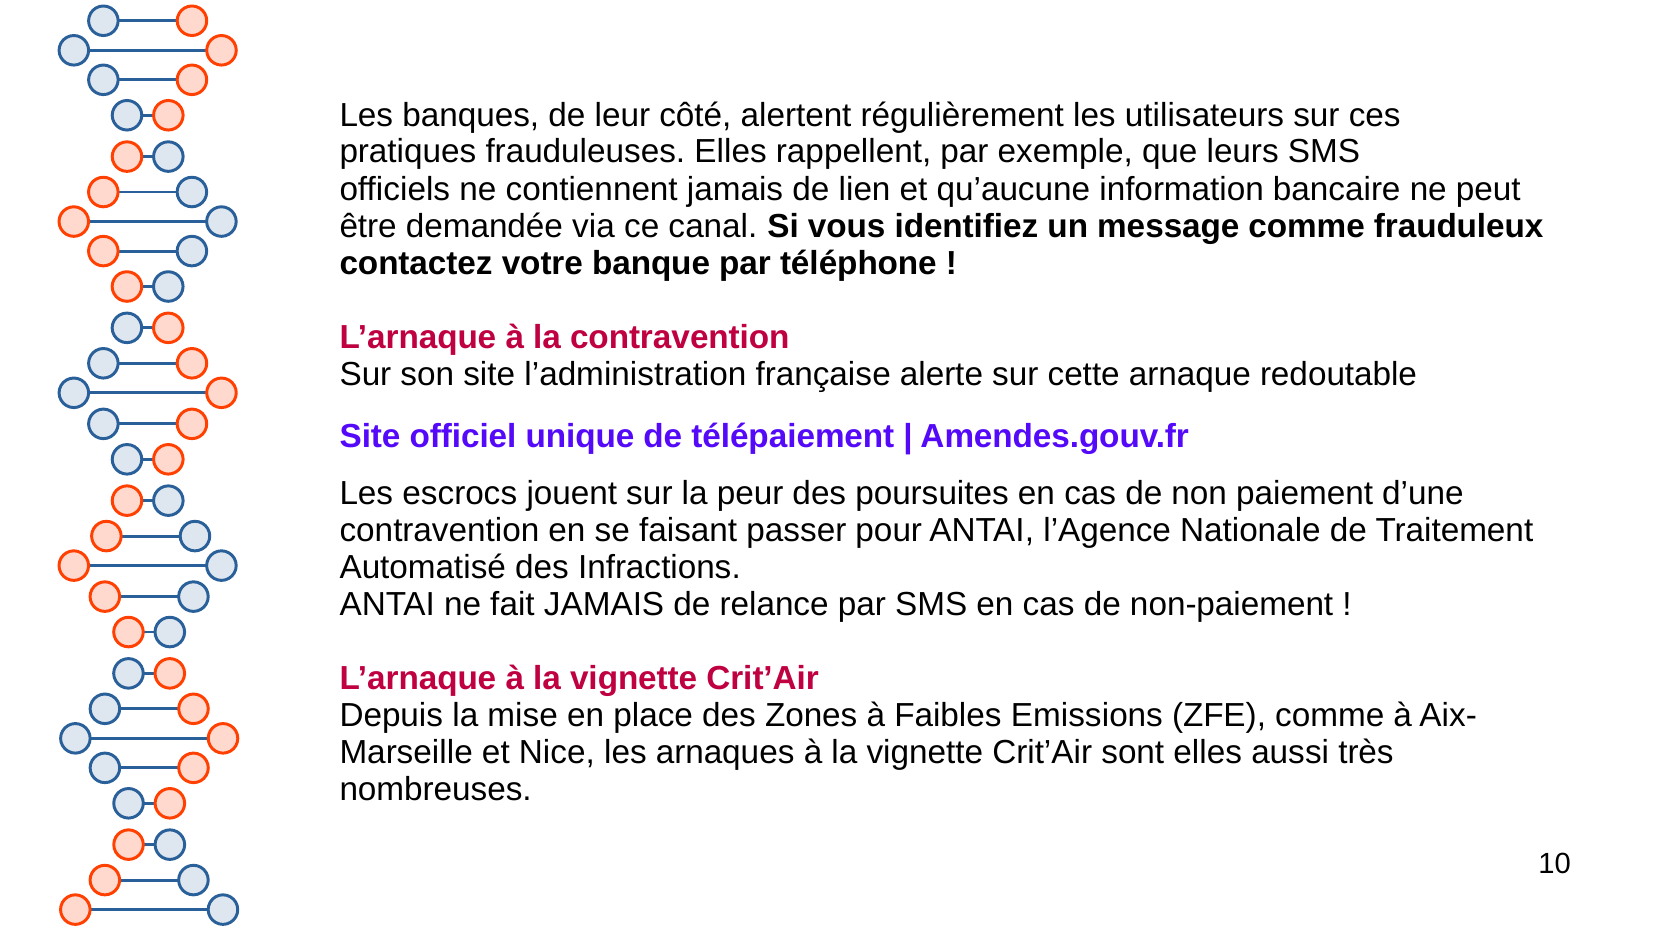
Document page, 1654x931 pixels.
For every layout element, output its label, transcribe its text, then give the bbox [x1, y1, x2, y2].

text_box Les banques, de leur côté, alertent régulièrement les utilisateurs sur ces pratiques frauduleuses. Elles rappellent, par exemple, que leurs SMS officiels ne contiennent jamais de lien et qu’aucune information bancaire ne peut être demandée via ce canal. Si vous identifiez un message comme frauduleux contactez votre banque par téléphone ! L’arnaque à la contravention Sur son site l’administration française alerte sur cette arnaque redoutable Site officiel unique de télépaiement | Amendes.gouv.fr Les escrocs jouent sur la peur des poursuites en cas de non paiement d’une contravention en se faisant passer pour ANTAI, l’Agence Nationale de Traitement Automatisé des Infractions. ANTAI ne fait JAMAIS de relance par SMS en cas de non-paiement ! L’arnaque à la vignette Crit’Air Depuis la mise en place des Zones à Faibles Emissions (ZFE), comme à Aix-Marseille et Nice, les arnaques à la vignette Crit’Air sont elles aussi très nombreuses. [324, 88, 1565, 857]
